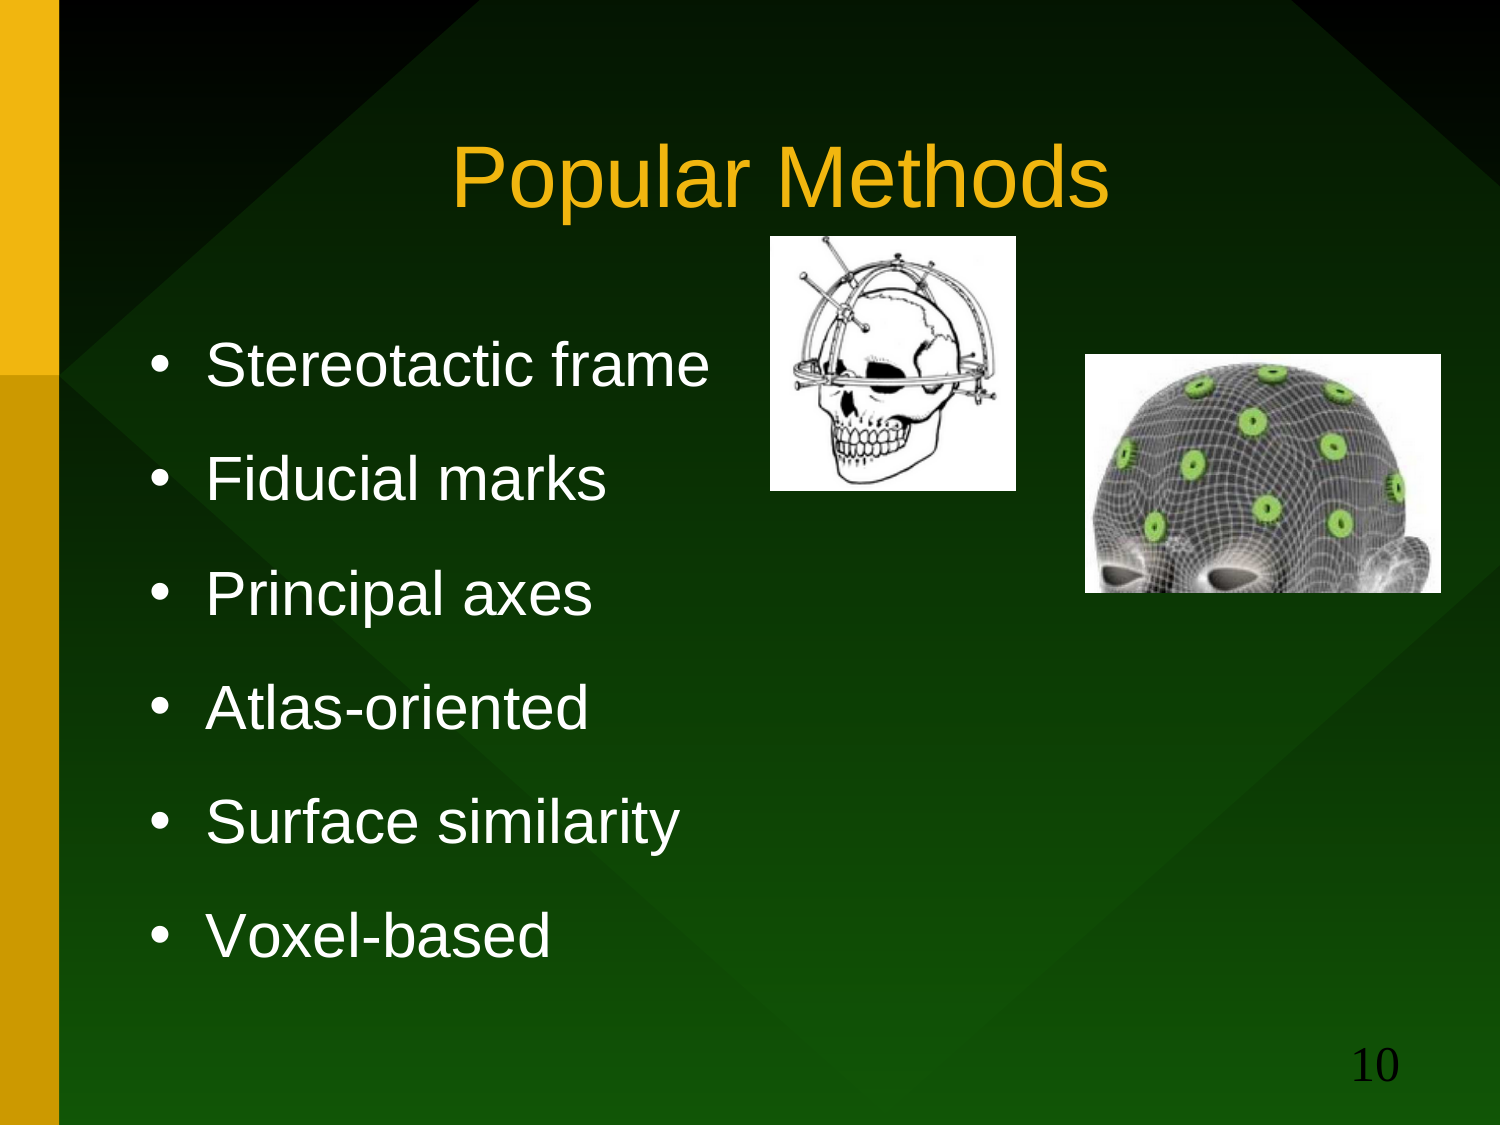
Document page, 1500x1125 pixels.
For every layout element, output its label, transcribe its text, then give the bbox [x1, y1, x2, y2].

list Stereotactic frame Fiducial marks Principal axes Atlas-oriented Surface similarity Voxel-based [134, 324, 1416, 980]
picture [770, 236, 1016, 491]
picture [1085, 354, 1441, 593]
title Popular Methods [99, 87, 1463, 276]
